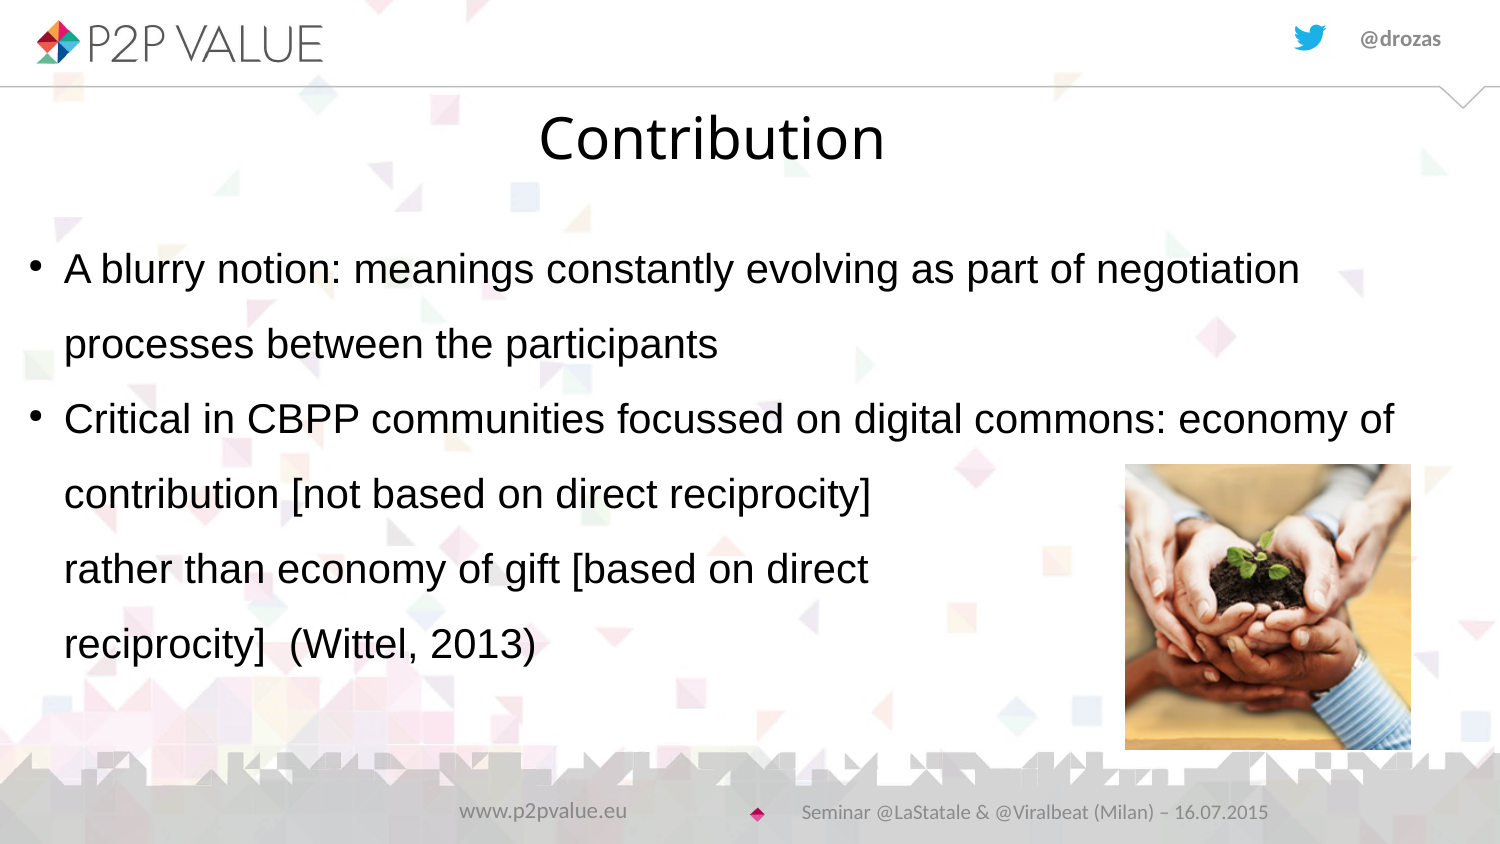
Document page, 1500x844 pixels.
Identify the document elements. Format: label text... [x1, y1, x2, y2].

subtitle A blurry notion: meanings constantly evolving as part of negotiation processes between the participants Critical in CBPP communities focussed on digital commons: economy of contribution [not based on direct reciprocity] rather than economy of gift [based on direct reciprocity] (Wittel, 2013) [15, 210, 1496, 766]
text_box www.p2pvalue.eu [453, 789, 672, 829]
picture [0, 0, 1500, 844]
title Contribution [60, 92, 1366, 181]
text_box @drozas [1333, 15, 1455, 60]
text_box Seminar @LaStatale & @Viralbeat (Milan) – 16.07.2015 [788, 788, 1481, 834]
